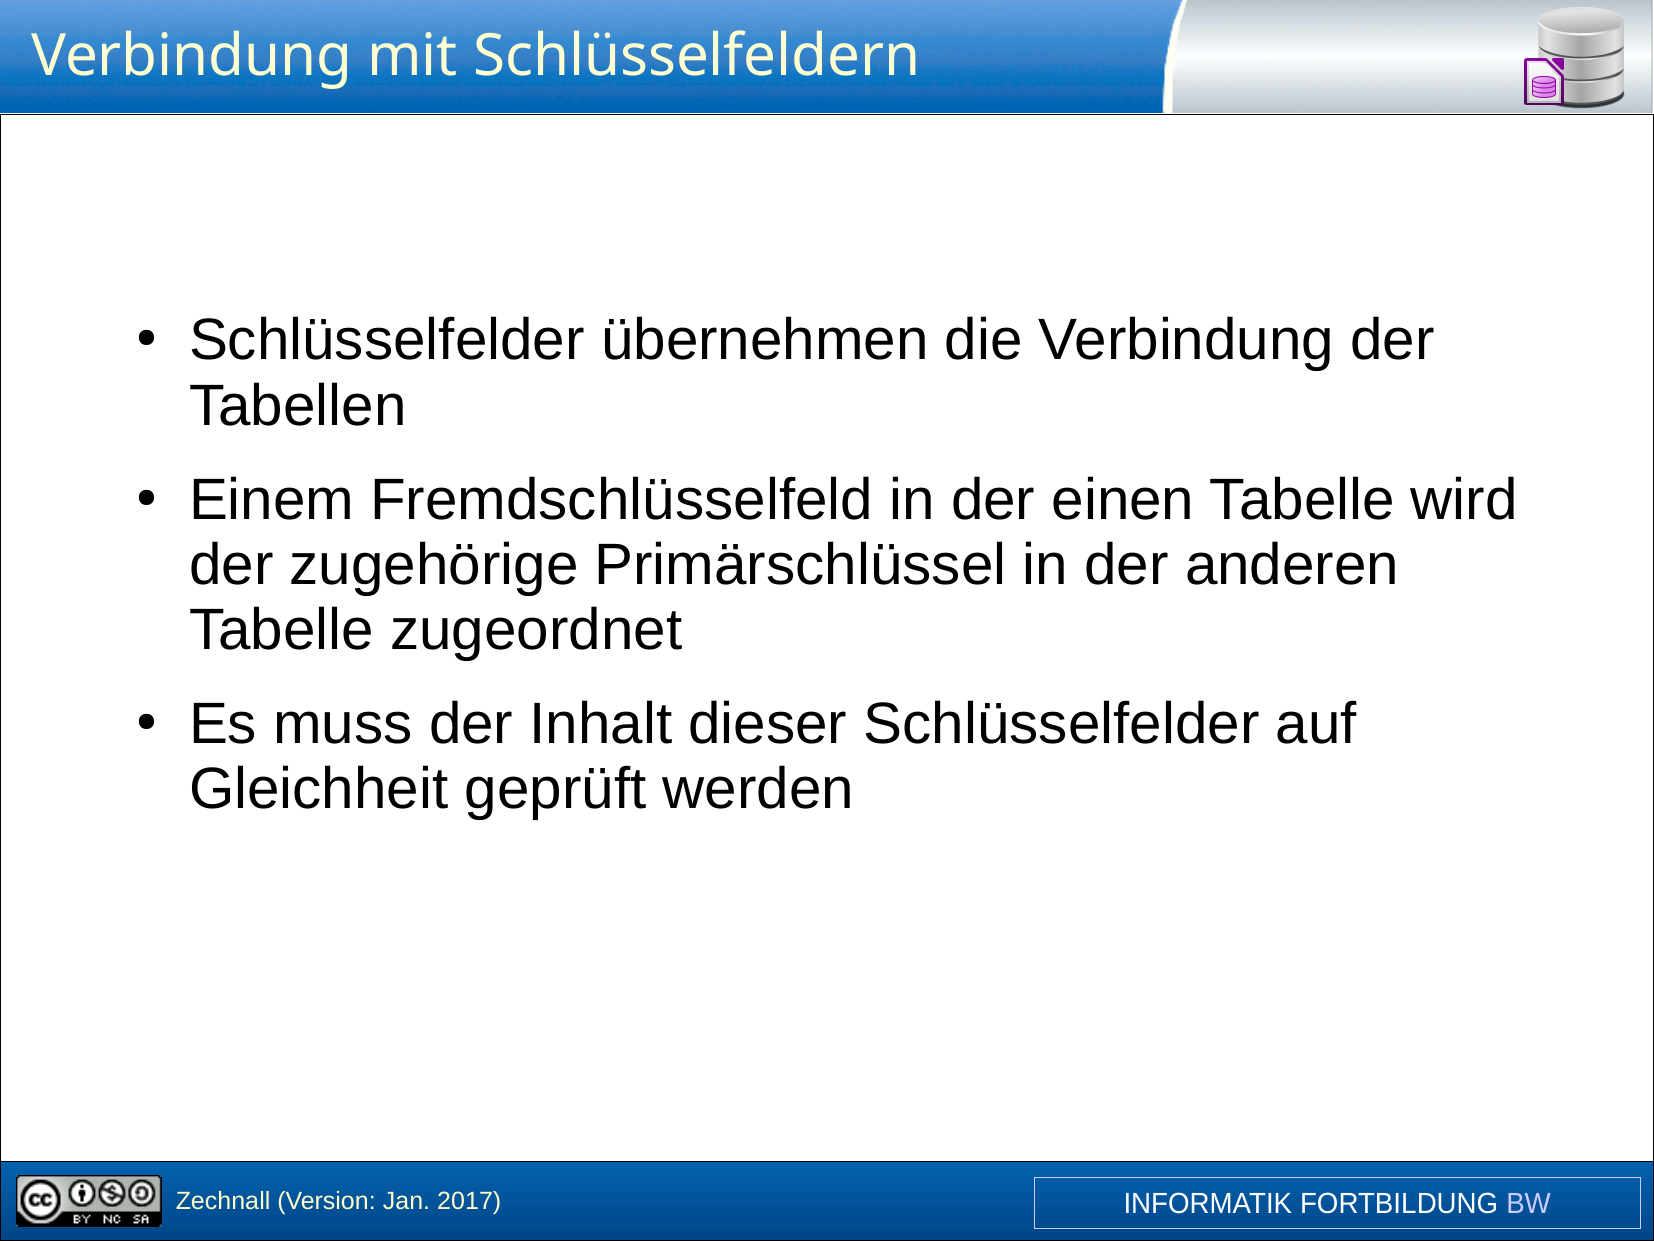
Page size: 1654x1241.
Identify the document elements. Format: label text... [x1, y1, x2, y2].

list Schlüsselfelder übernehmen die Verbindung der Tabellen Einem Fremdschlüsselfeld in der einen Tabelle wird der zugehörige Primärschlüssel in der anderen Tabelle zugeordnet Es muss der Inhalt dieser Schlüsselfelder auf Gleichheit geprüft werden [118, 307, 1563, 1162]
picture [16, 1175, 162, 1227]
picture [0, 0, 1654, 113]
title Verbindung mit Schlüsselfeldern [31, 14, 1151, 92]
